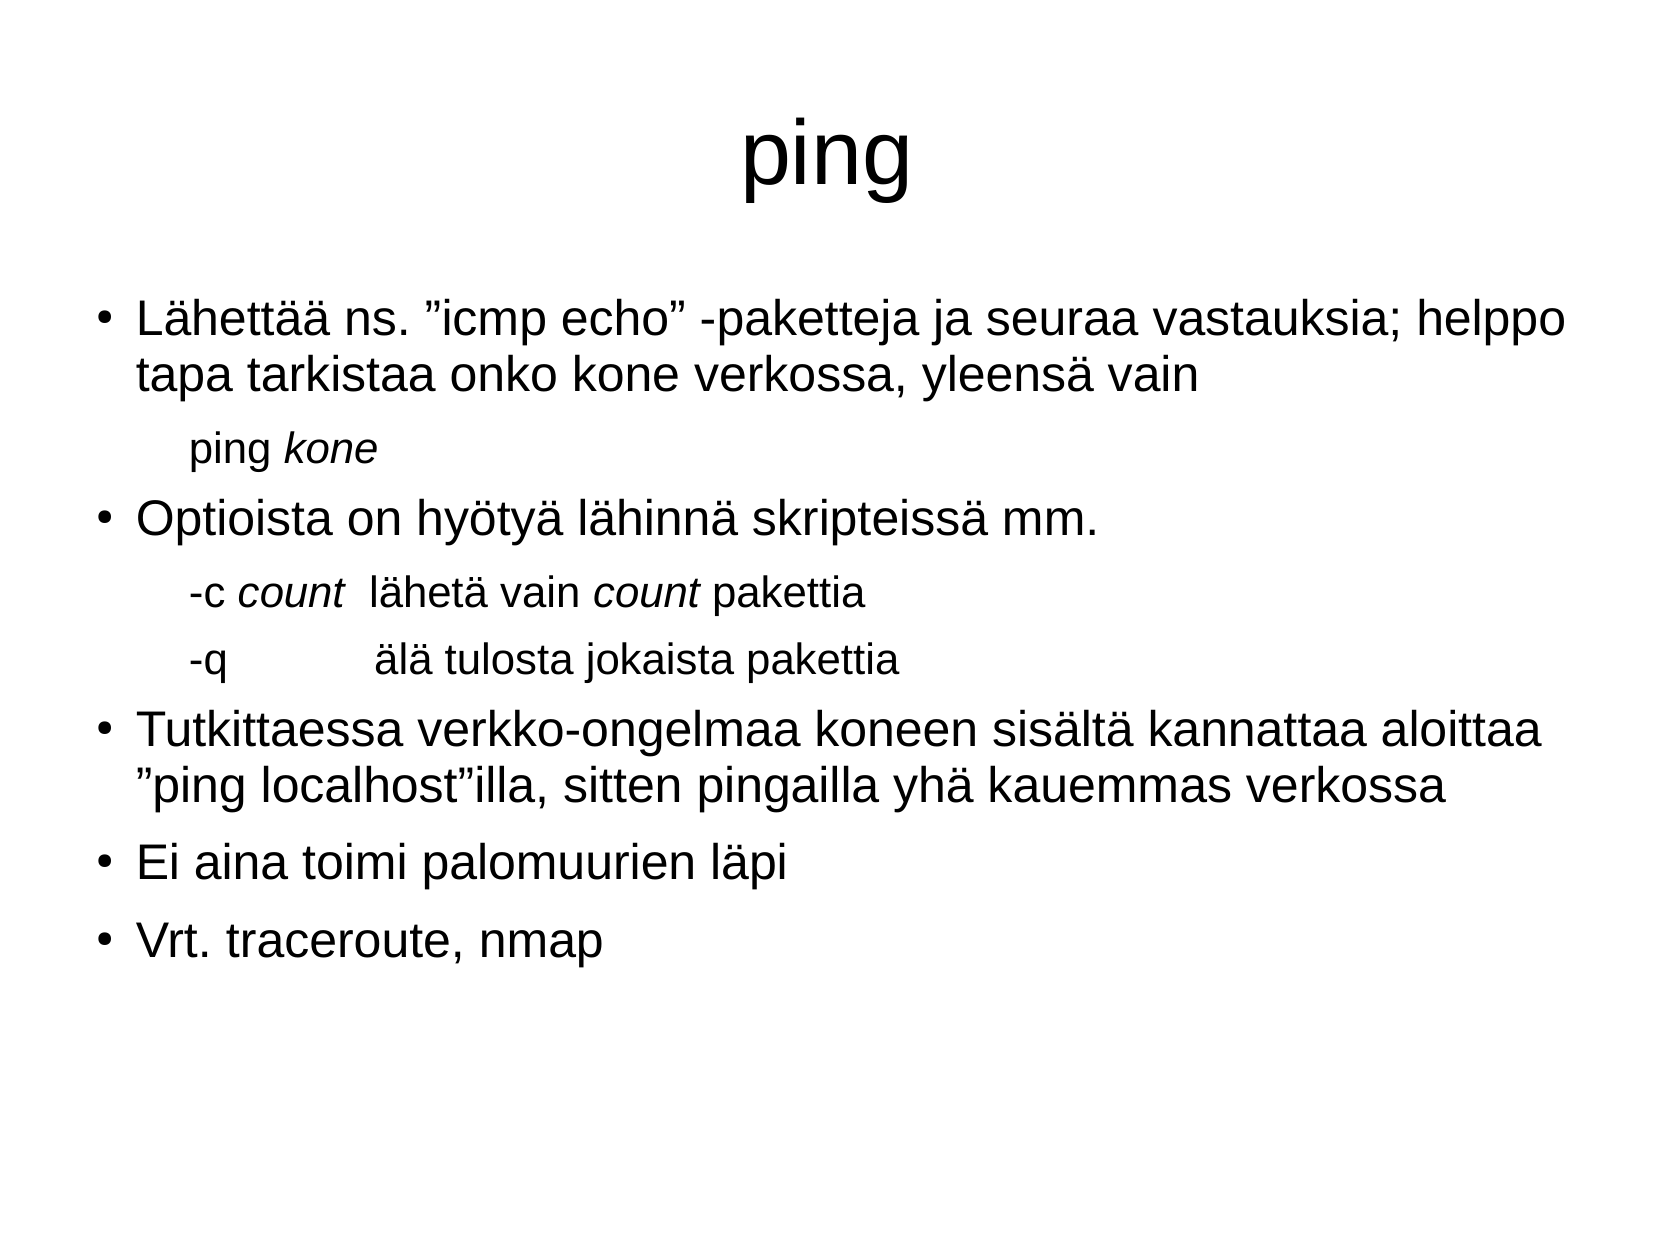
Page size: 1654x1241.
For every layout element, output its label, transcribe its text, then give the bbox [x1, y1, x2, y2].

list Lähettää ns. ”icmp echo” -paketteja ja seuraa vastauksia; helppo tapa tarkistaa onko kone verkossa, yleensä vain ping kone Optioista on hyötyä lähinnä skripteissä mm. -c count lähetä vain count pakettia -q älä tulosta jokaista pakettia Tutkittaessa verkko-ongelmaa koneen sisältä kannattaa aloittaa ”ping localhost”illa, sitten pingailla yhä kauemmas verkossa Ei aina toimi palomuurien läpi Vrt. traceroute, nmap [82, 290, 1571, 1010]
title ping [82, 49, 1571, 257]
